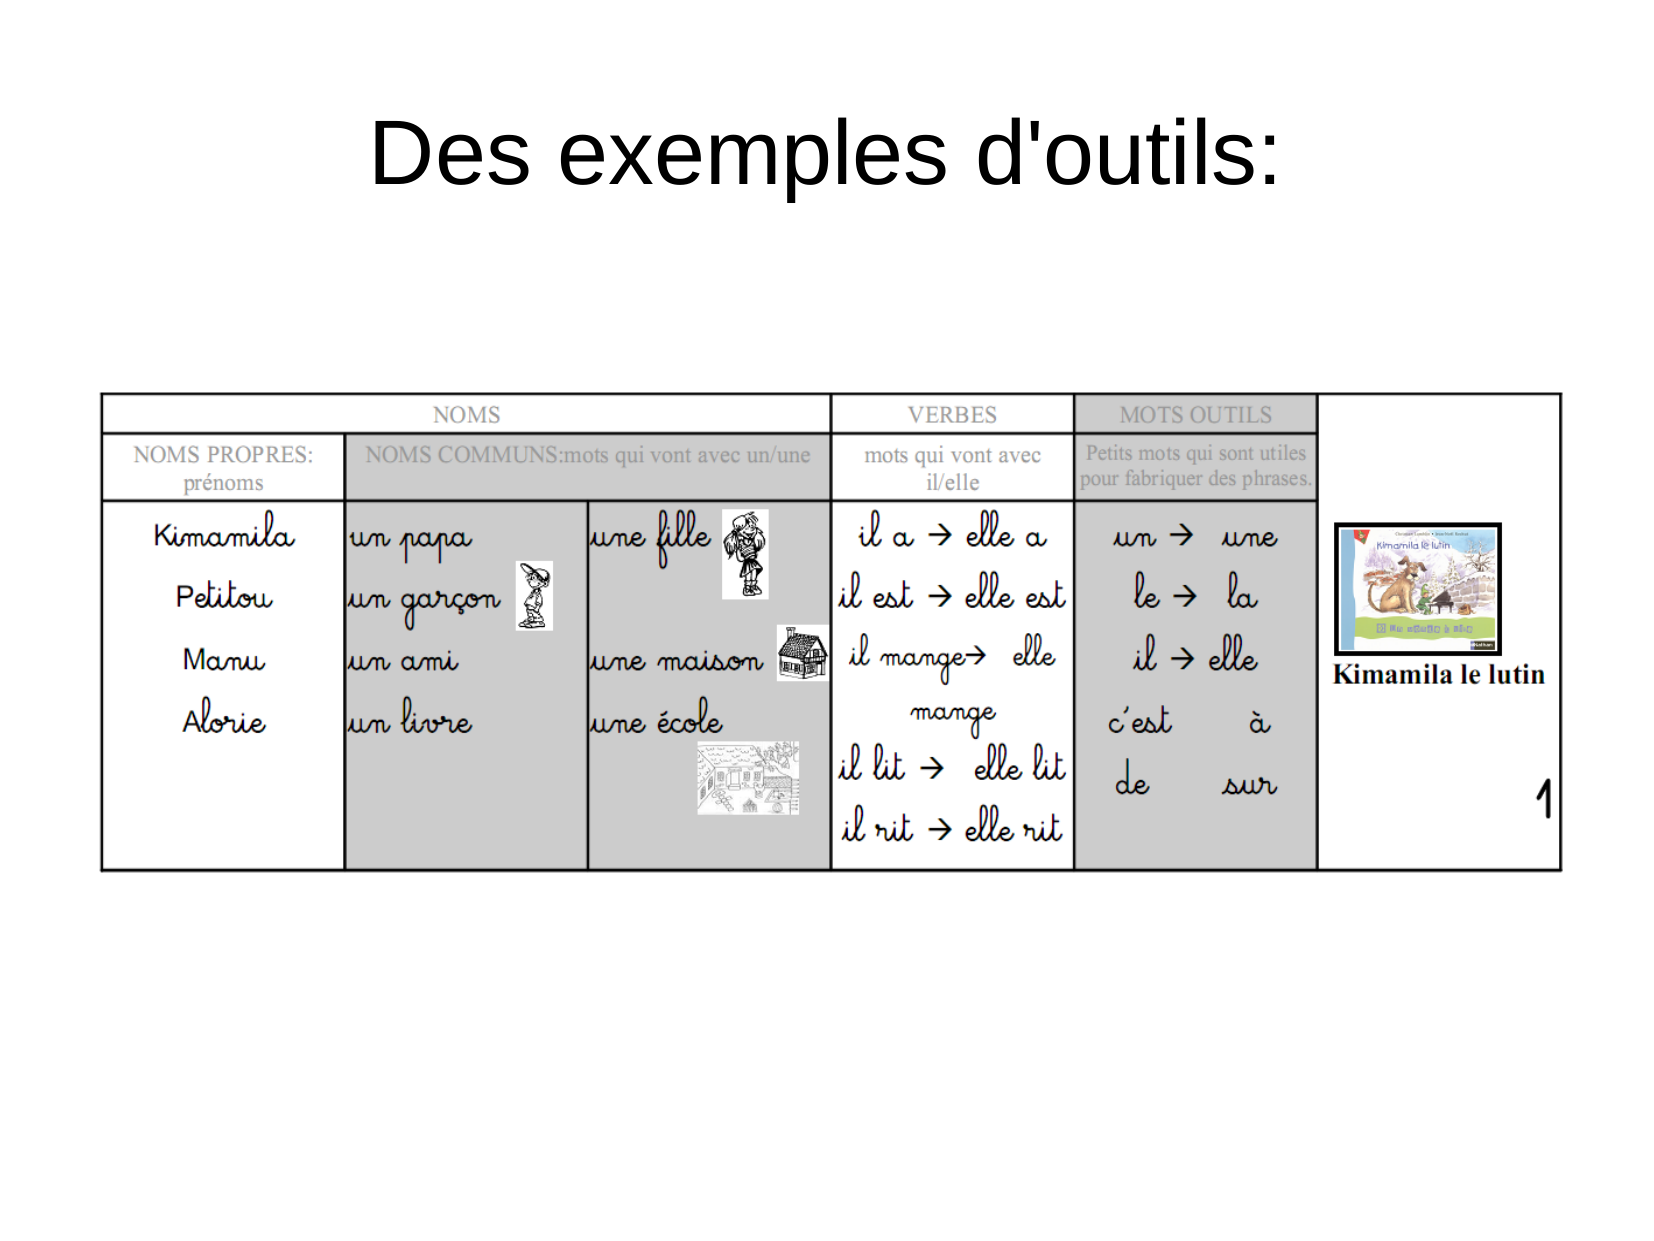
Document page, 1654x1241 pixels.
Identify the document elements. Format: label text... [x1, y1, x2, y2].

picture [88, 383, 1565, 875]
title Des exemples d'outils: [82, 49, 1571, 257]
